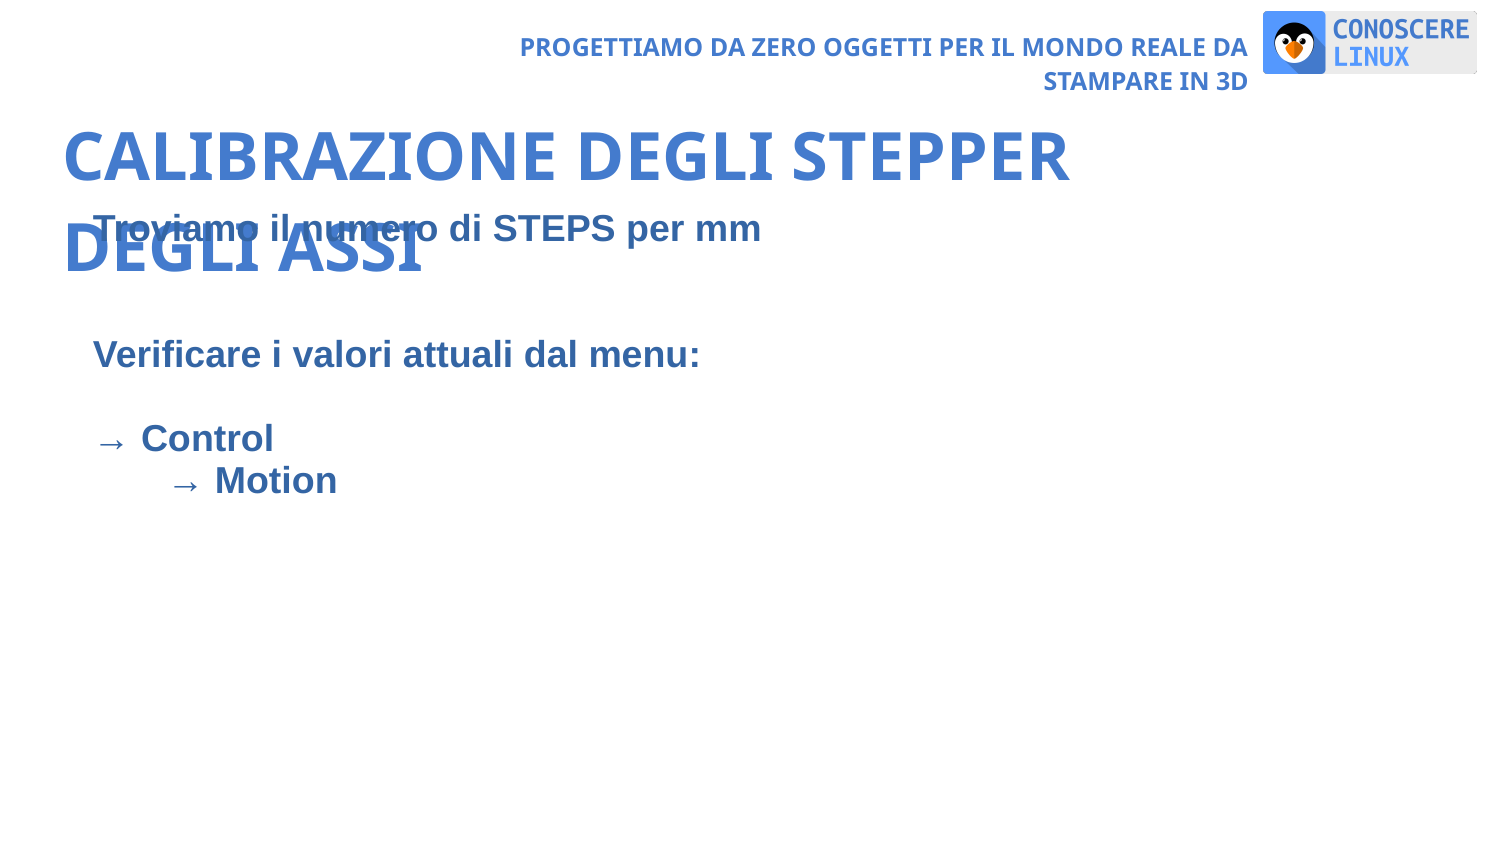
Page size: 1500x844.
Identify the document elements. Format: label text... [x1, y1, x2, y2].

text_box CALIBRAZIONE DEGLI STEPPER DEGLI ASSI [47, 102, 1276, 189]
picture [1263, 11, 1477, 74]
text_box Troviamo il numero di STEPS per mm Verificare i valori attuali dal menu: → Control → Motion [78, 200, 1442, 720]
text_box PROGETTIAMO DA ZERO OGGETTI PER IL MONDO REALE DA STAMPARE IN 3D [437, 21, 1264, 91]
